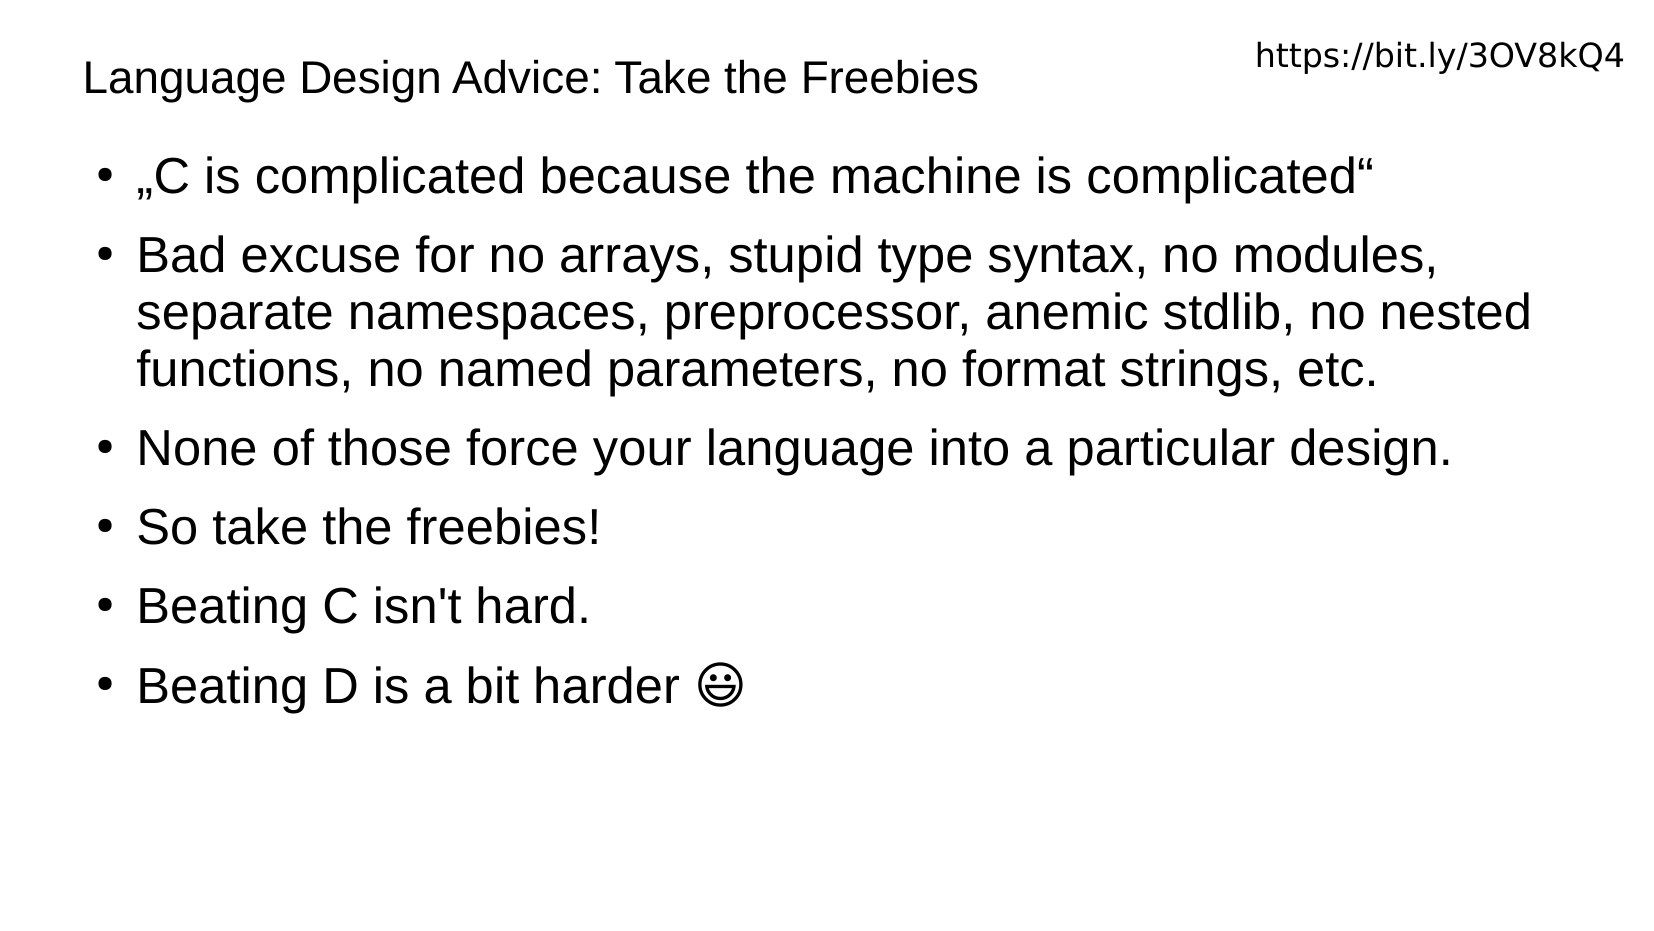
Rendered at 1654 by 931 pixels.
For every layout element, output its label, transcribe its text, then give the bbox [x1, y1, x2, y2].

list „C is complicated because the machine is complicated“ Bad excuse for no arrays, stupid type syntax, no modules, separate namespaces, preprocessor, anemic stdlib, no nested functions, no named parameters, no format strings, etc. None of those force your language into a particular design. So take the freebies! Beating C isn't hard. Beating D is a bit harder 😃 [82, 147, 1571, 758]
title Language Design Advice: Take the Freebies [82, 37, 1571, 119]
